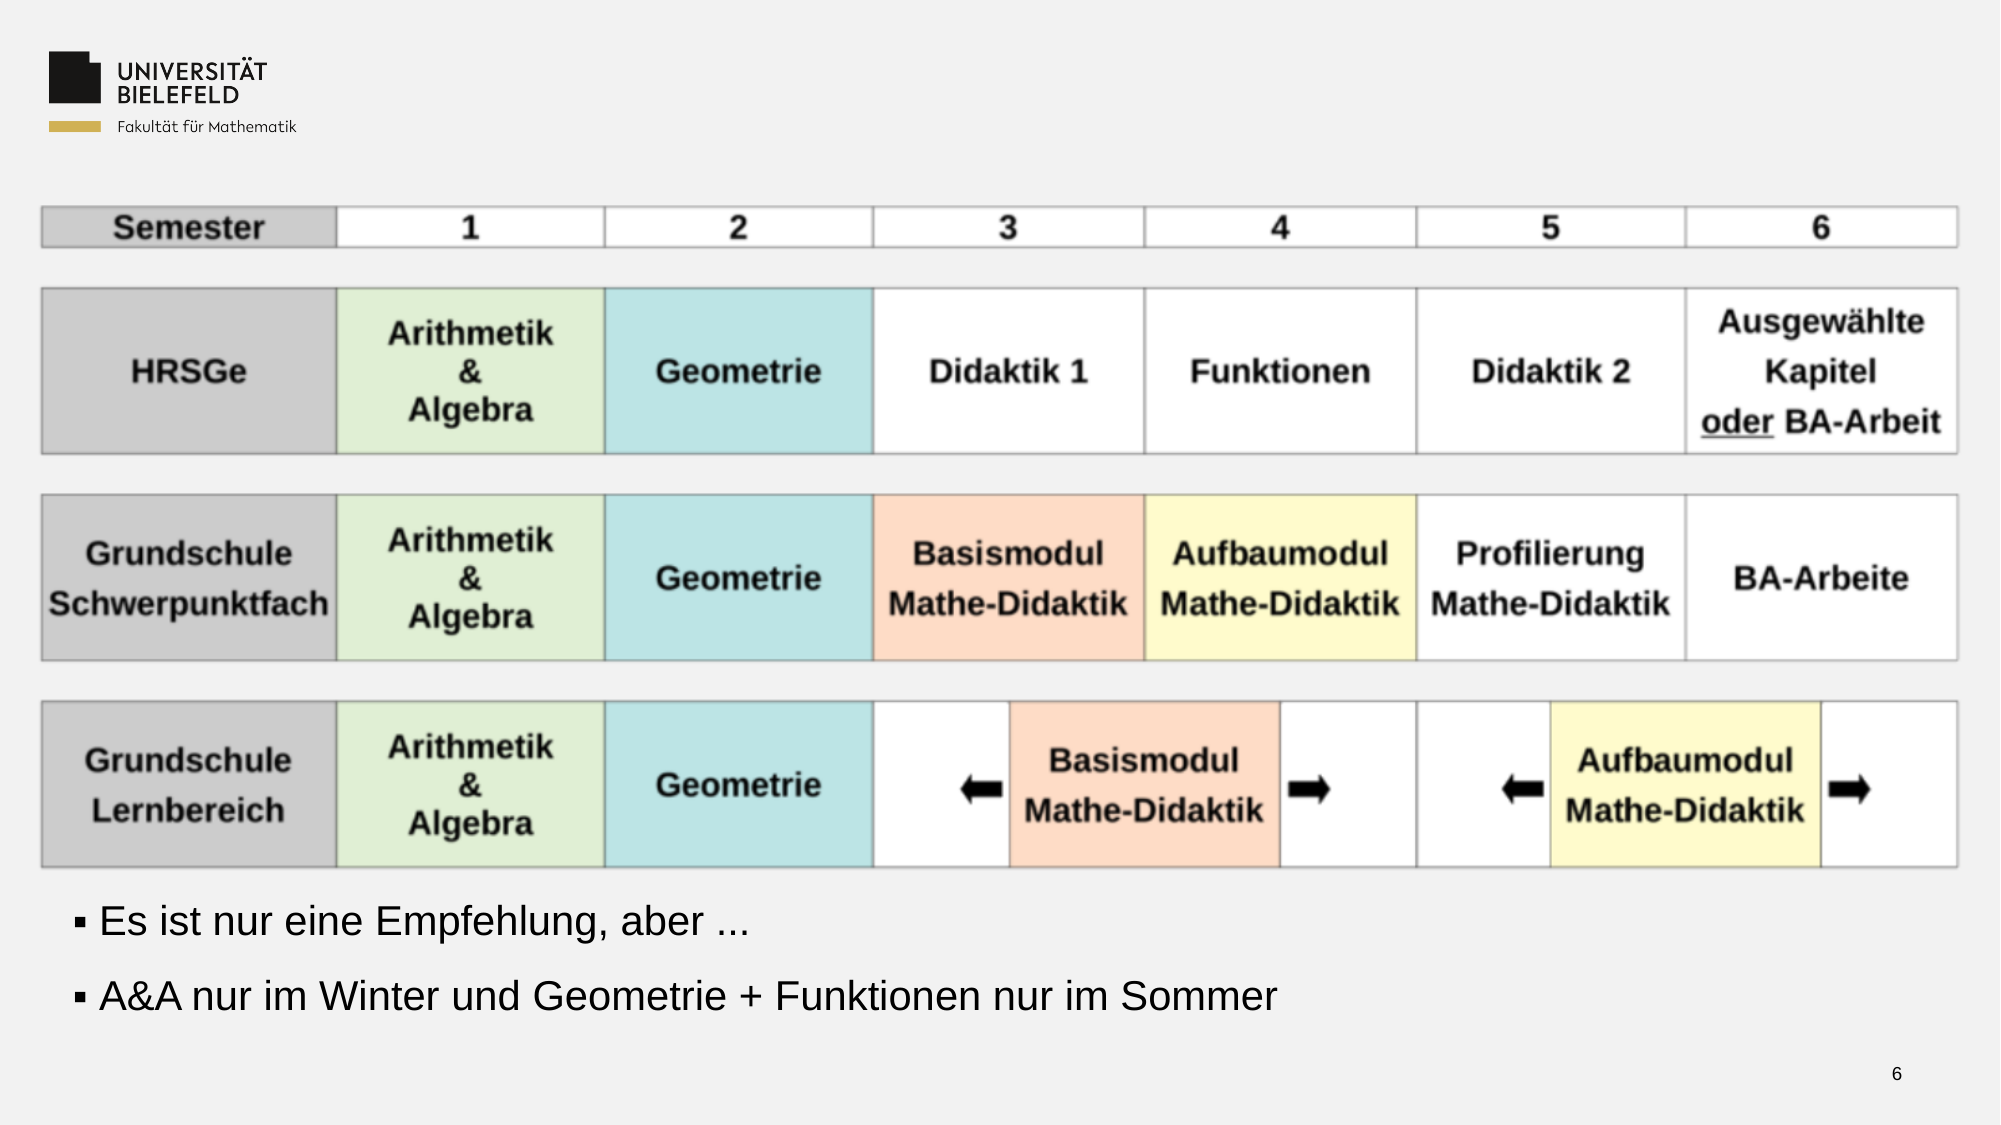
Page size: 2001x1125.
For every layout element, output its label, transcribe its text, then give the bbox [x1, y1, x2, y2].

text_box [1891, 1061, 1951, 1096]
picture [34, 199, 1966, 877]
list ▪ Es ist nur eine Empfehlung, aber ... ▪ A&A nur im Winter und Geometrie + Funktionen nur im Sommer [72, 367, 1975, 1024]
